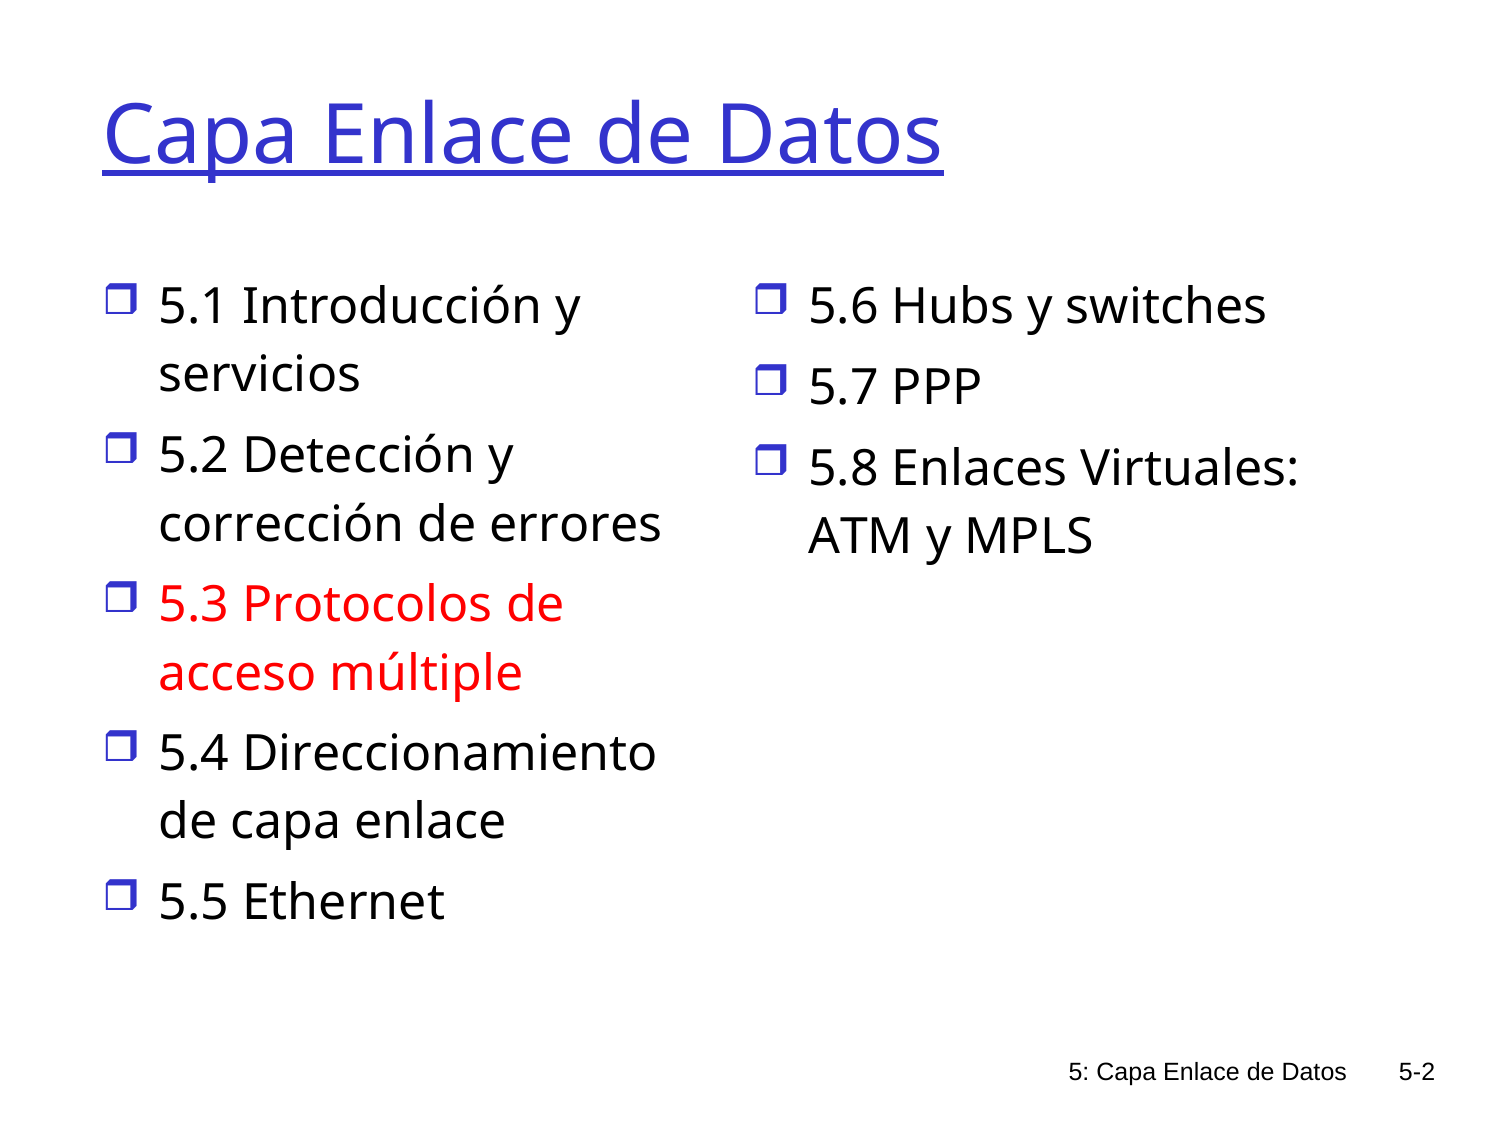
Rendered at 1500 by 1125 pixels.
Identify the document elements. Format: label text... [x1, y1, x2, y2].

list 5.1 Introducción y servicios 5.2 Detección y corrección de errores 5.3 Protocolos de acceso múltiple 5.4 Direccionamiento de capa enlace 5.5 Ethernet [87, 262, 713, 1026]
title Capa Enlace de Datos [87, 37, 1363, 225]
list 5.6 Hubs y switches 5.7 PPP 5.8 Enlaces Virtuales: ATM y MPLS [737, 262, 1403, 1026]
